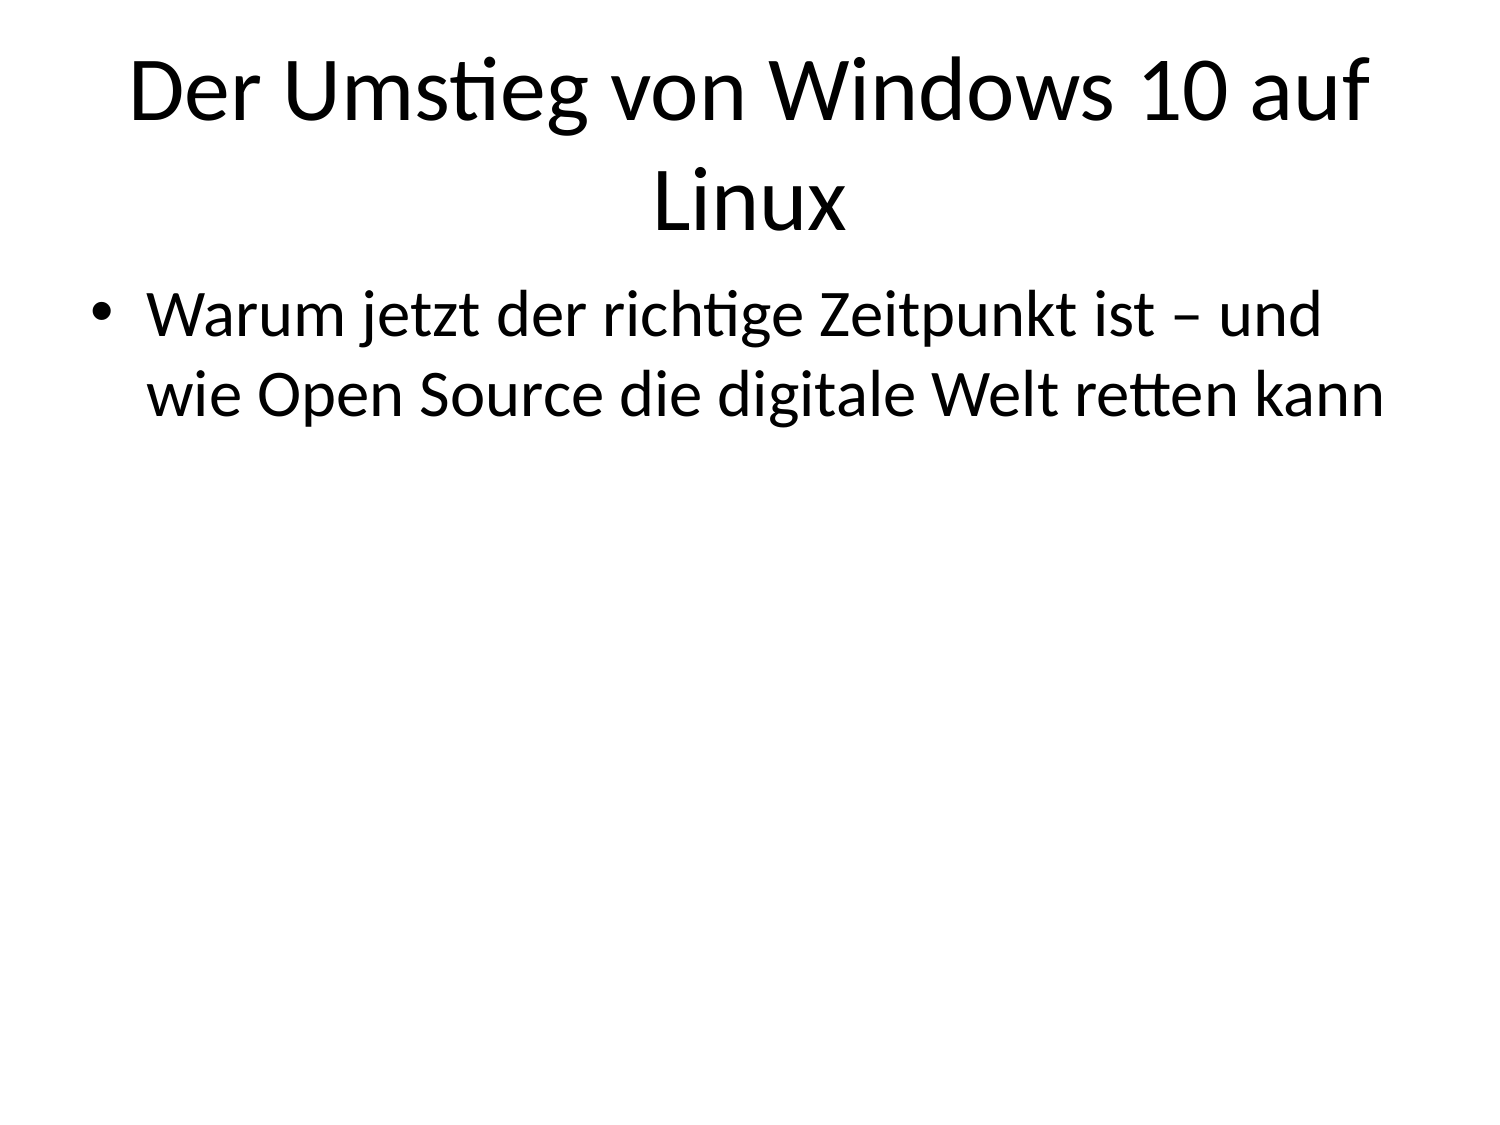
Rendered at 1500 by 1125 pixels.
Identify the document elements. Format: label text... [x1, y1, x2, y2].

title Der Umstieg von Windows 10 auf Linux [75, 45, 1425, 233]
list Warum jetzt der richtige Zeitpunkt ist – und wie Open Source die digitale Welt retten kann [75, 262, 1425, 1005]
